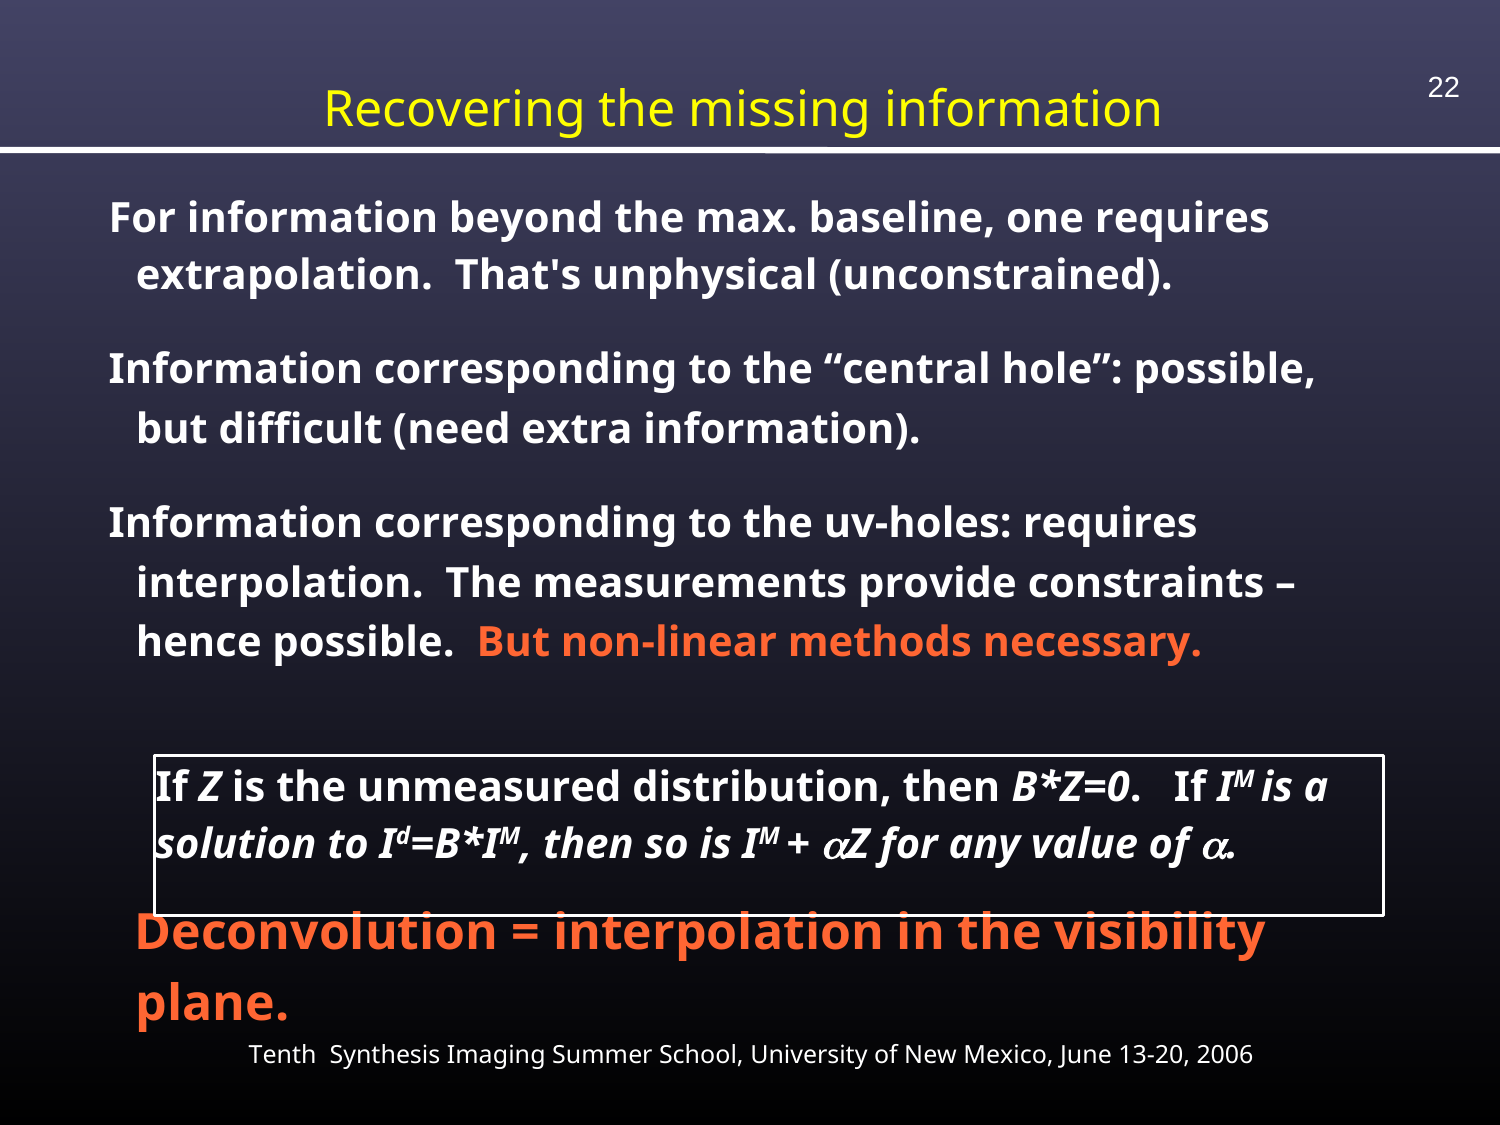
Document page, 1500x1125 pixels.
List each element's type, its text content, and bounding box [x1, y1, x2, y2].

subtitle For information beyond the max. baseline, one requires extrapolation. That's unphysical (unconstrained). Information corresponding to the “central hole”: possible, but difficult (need extra information). Information corresponding to the uv-holes: requires interpolation. The measurements provide constraints – hence possible. But non-linear methods necessary. Deconvolution = interpolation in the visibility plane. [106, 187, 1382, 1035]
text_box If Z is the unmeasured distribution, then B*Z=0. If IM is a solution to Id=B*IM, then so is IM + aZ for any value of a. [154, 755, 1384, 916]
title Recovering the missing information [112, 62, 1375, 151]
